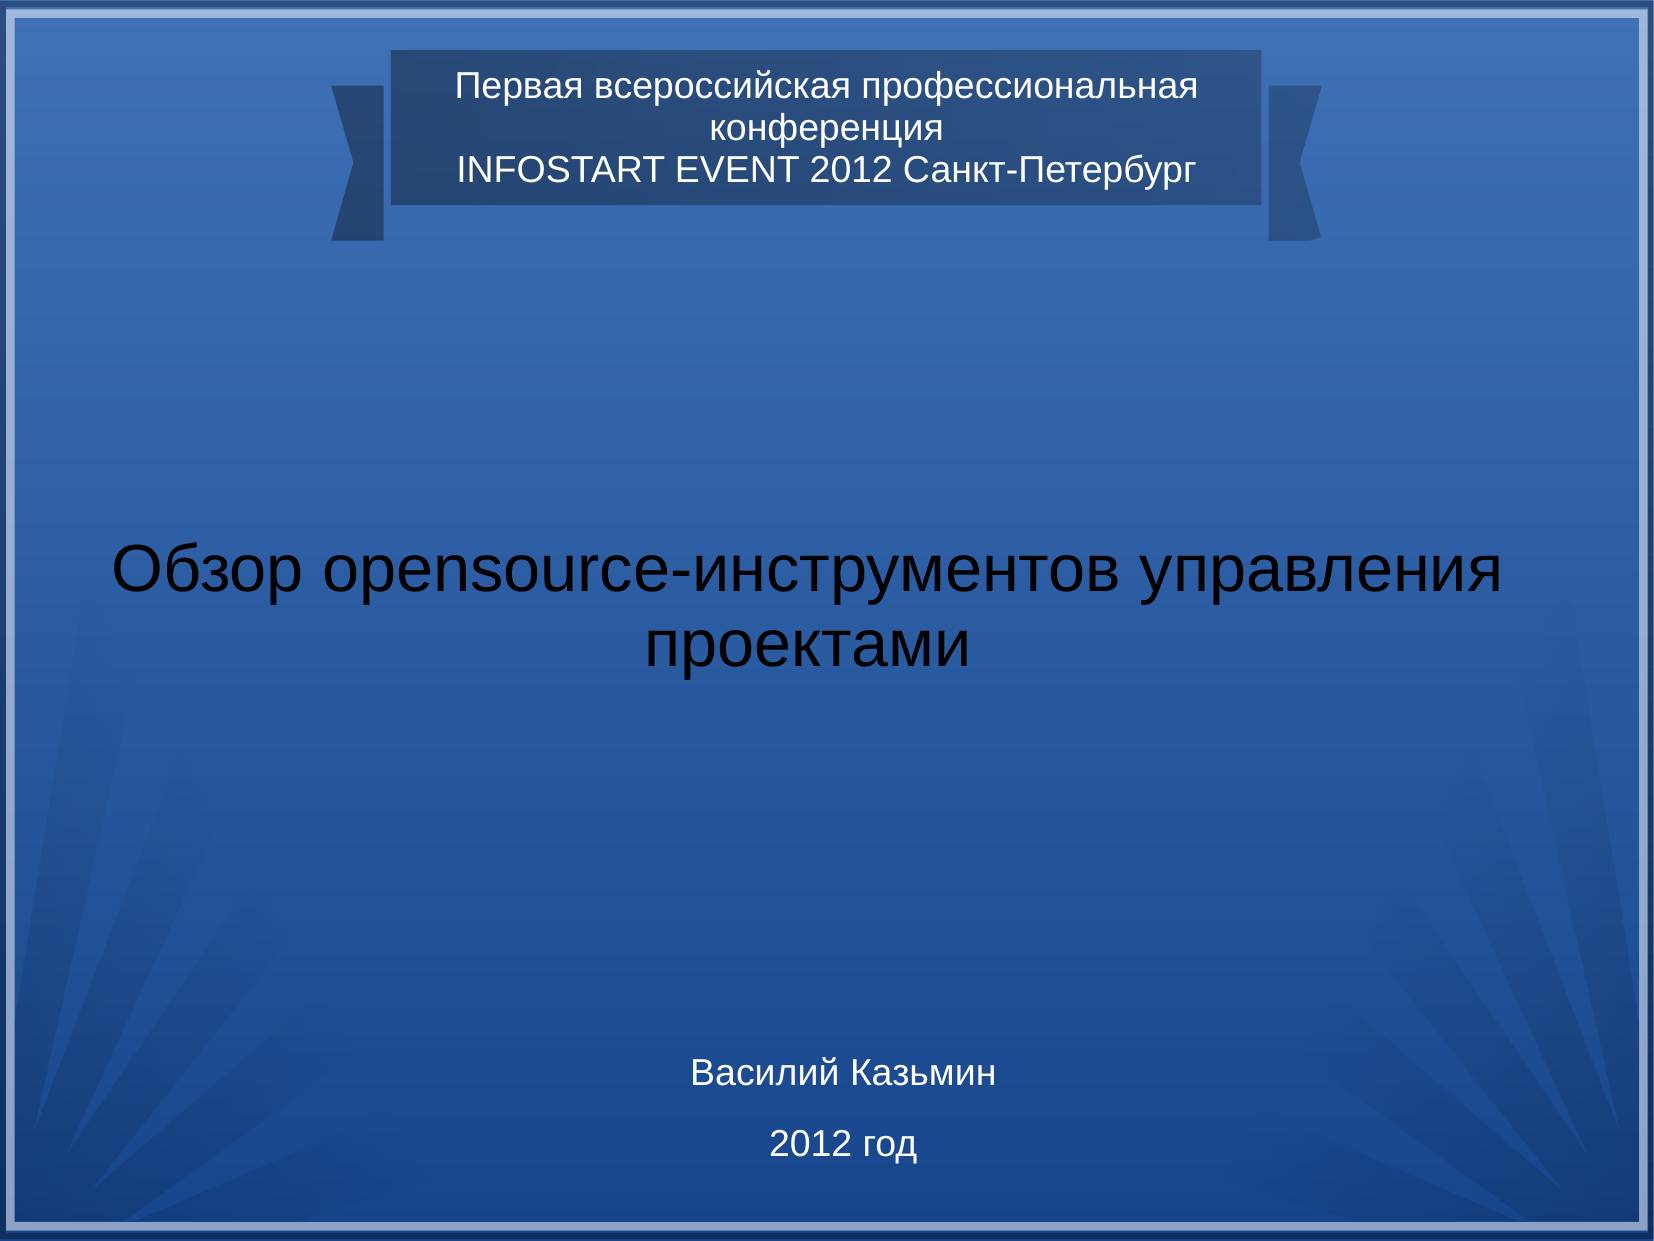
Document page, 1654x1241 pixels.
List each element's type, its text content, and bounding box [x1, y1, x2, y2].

list Василий Казьмин 2012 год [115, 1051, 1571, 1194]
list Обзор opensource-инструментов управления проектами [80, 531, 1536, 875]
title Первая всероссийская профессиональная конференция INFOSTART EVENT 2012 Санкт-Петербург [389, 49, 1264, 205]
